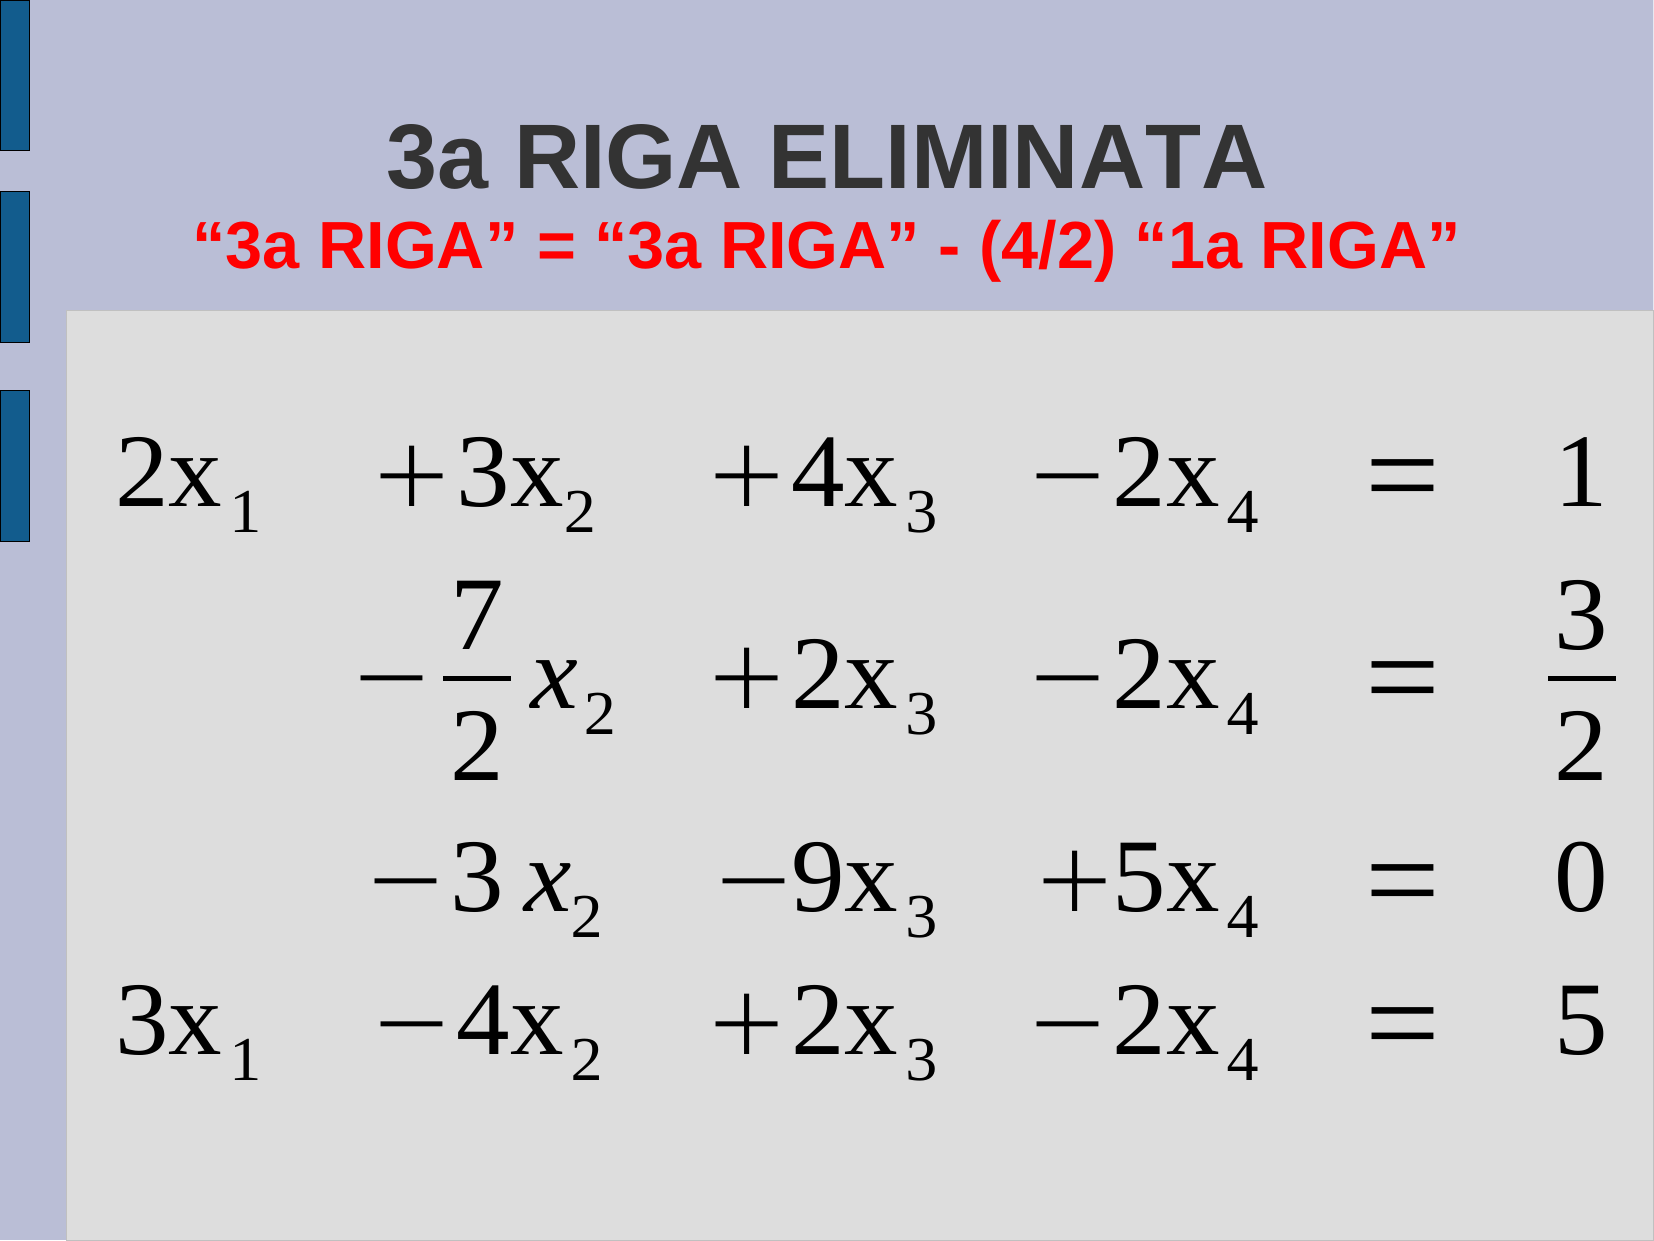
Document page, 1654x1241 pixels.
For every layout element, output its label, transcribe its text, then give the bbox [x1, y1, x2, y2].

chart [88, 401, 1646, 1095]
title 3a RIGA ELIMINATA “3a RIGA” = “3a RIGA” - (4/2) “1a RIGA” [121, 98, 1534, 291]
